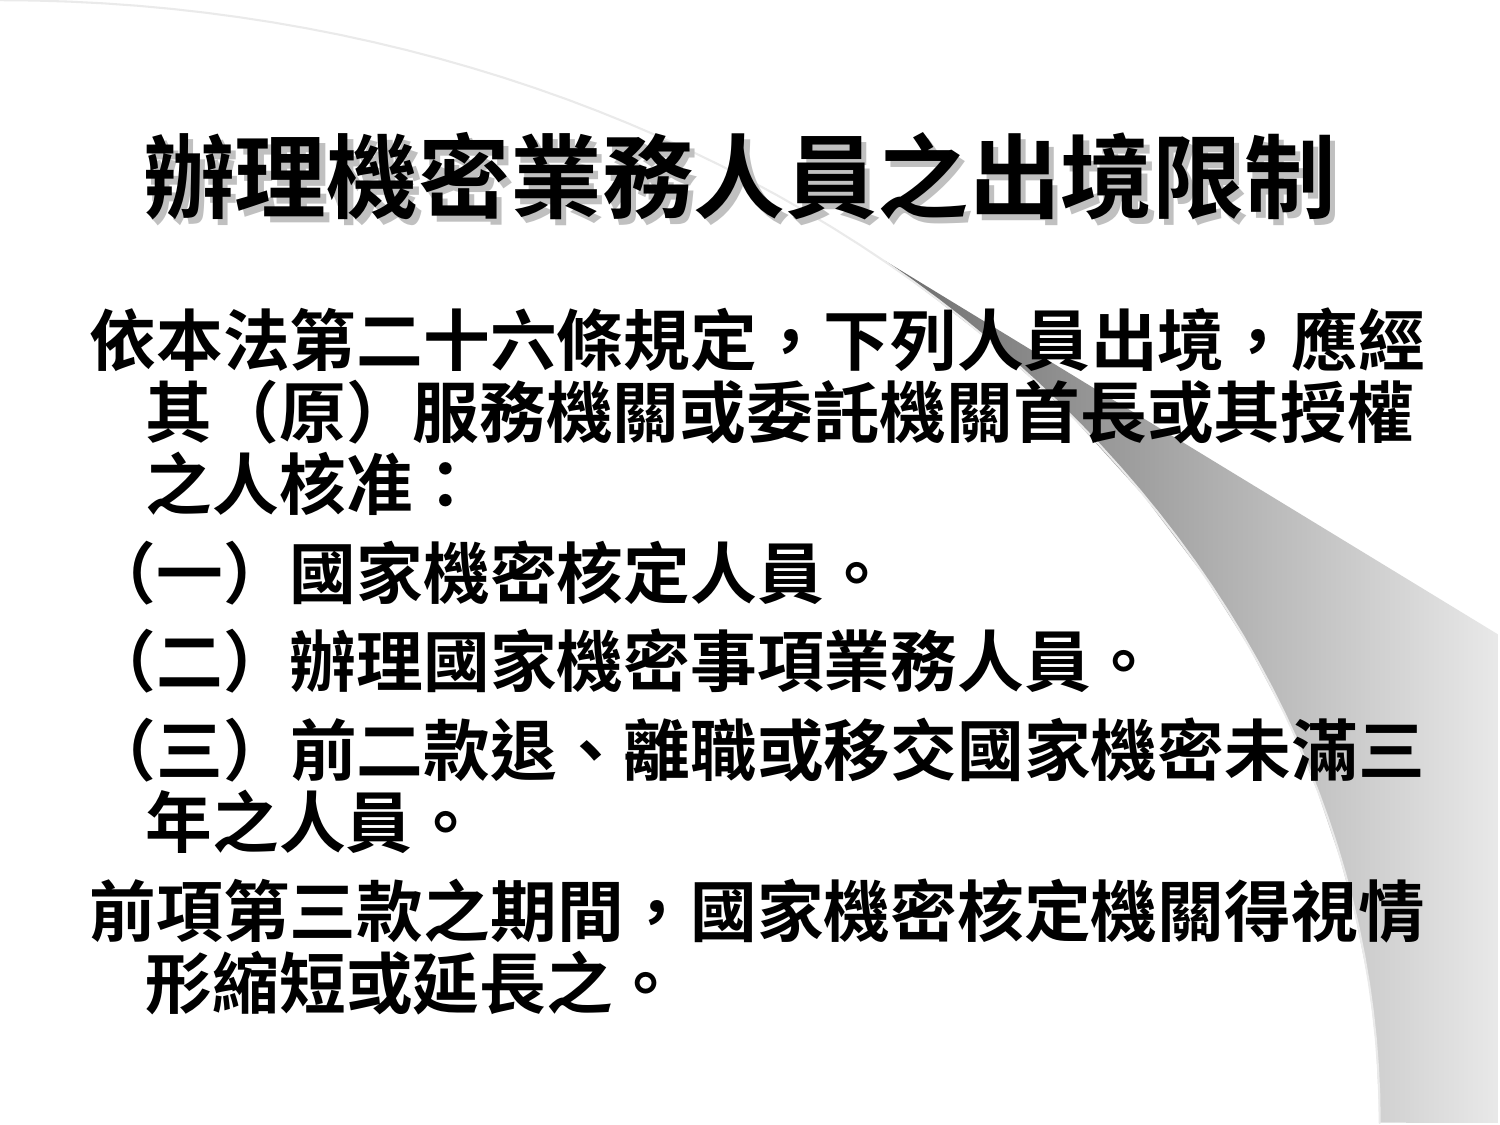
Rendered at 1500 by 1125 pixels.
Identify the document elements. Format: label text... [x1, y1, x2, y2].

title 辦理機密業務人員之出境限制 [112, 99, 1388, 250]
list 依本法第二十六條規定，下列人員出境，應經其（原）服務機關或委託機關首長或其授權之人核准： （一）國家機密核定人員。 （二）辦理國家機密事項業務人員。 （三）前二款退、離職或移交國家機密未滿三年之人員。 前項第三款之期間，國家機密核定機關得視情形縮短或延長之。 [74, 299, 1450, 1088]
